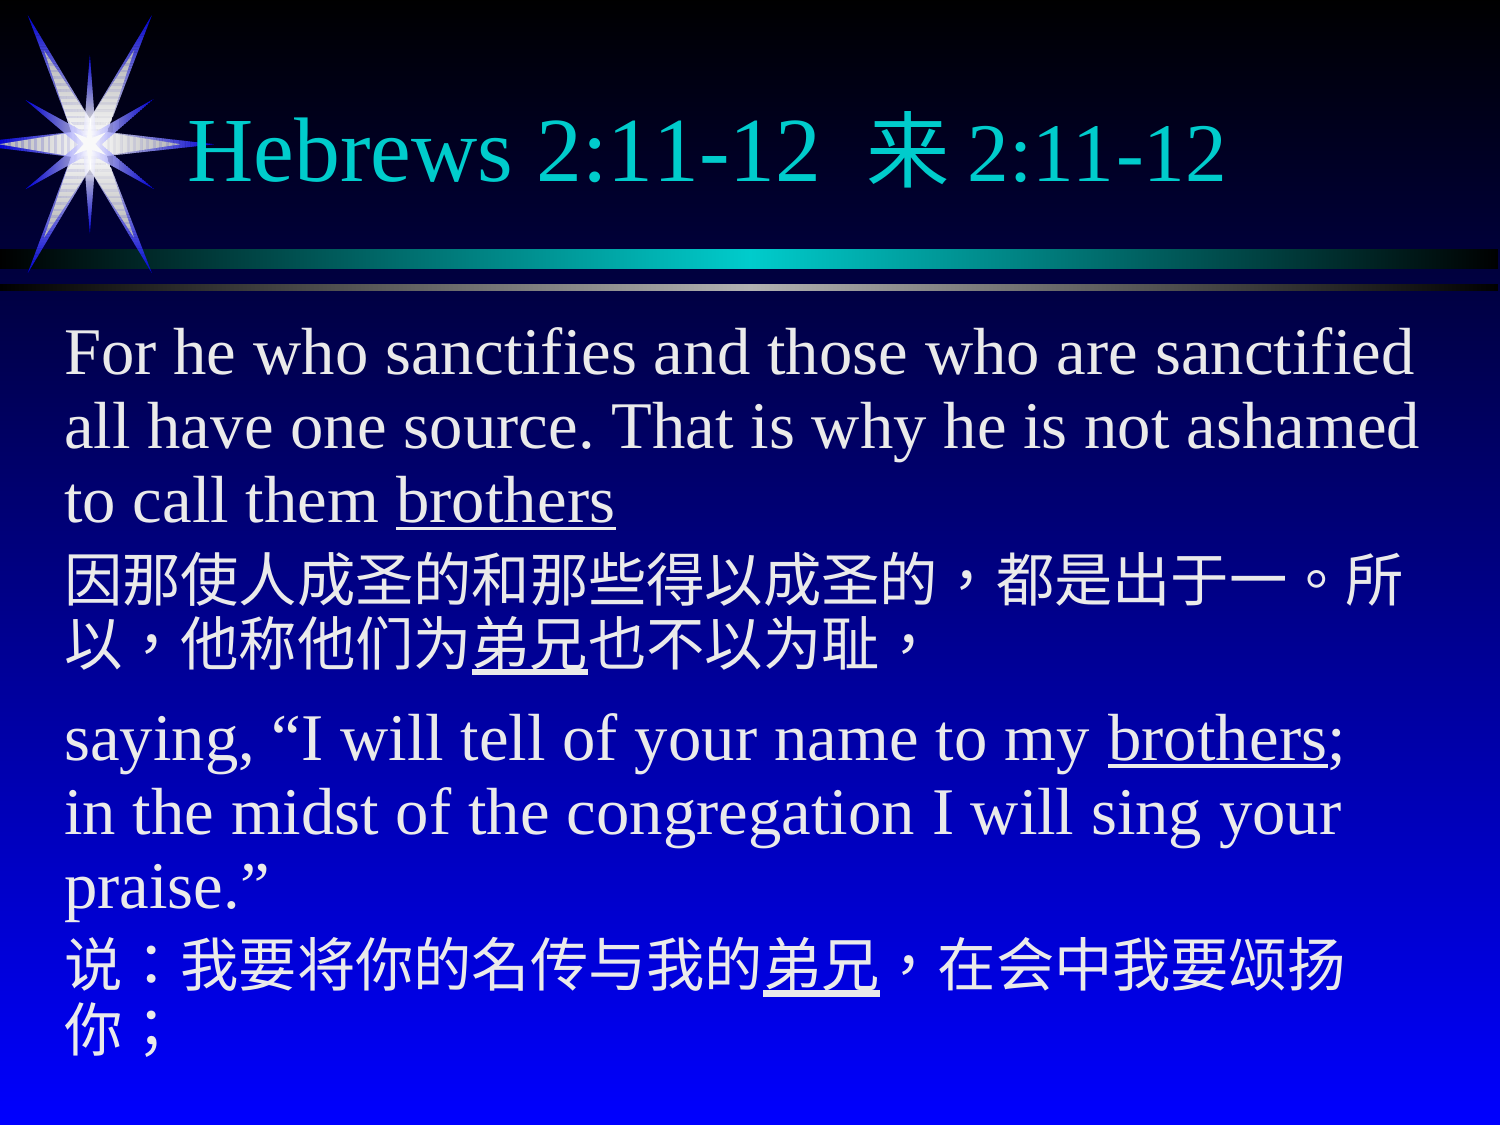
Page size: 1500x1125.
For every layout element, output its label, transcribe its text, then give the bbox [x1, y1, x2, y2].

text_box For he who sanctifies and those who are sanctified all have one source. That is why he is not ashamed to call them brothers 因那使人成圣的和那些得以成圣的，都是出于一。所以，他称他们为弟兄也不以为耻， saying, “I will tell of your name to my brothers; in the midst of the congregation I will sing your praise.” 说：我要将你的名传与我的弟兄，在会中我要颂扬你； [49, 307, 1475, 1079]
title Hebrews 2:11-12 来2:11-12 [187, 56, 1463, 244]
